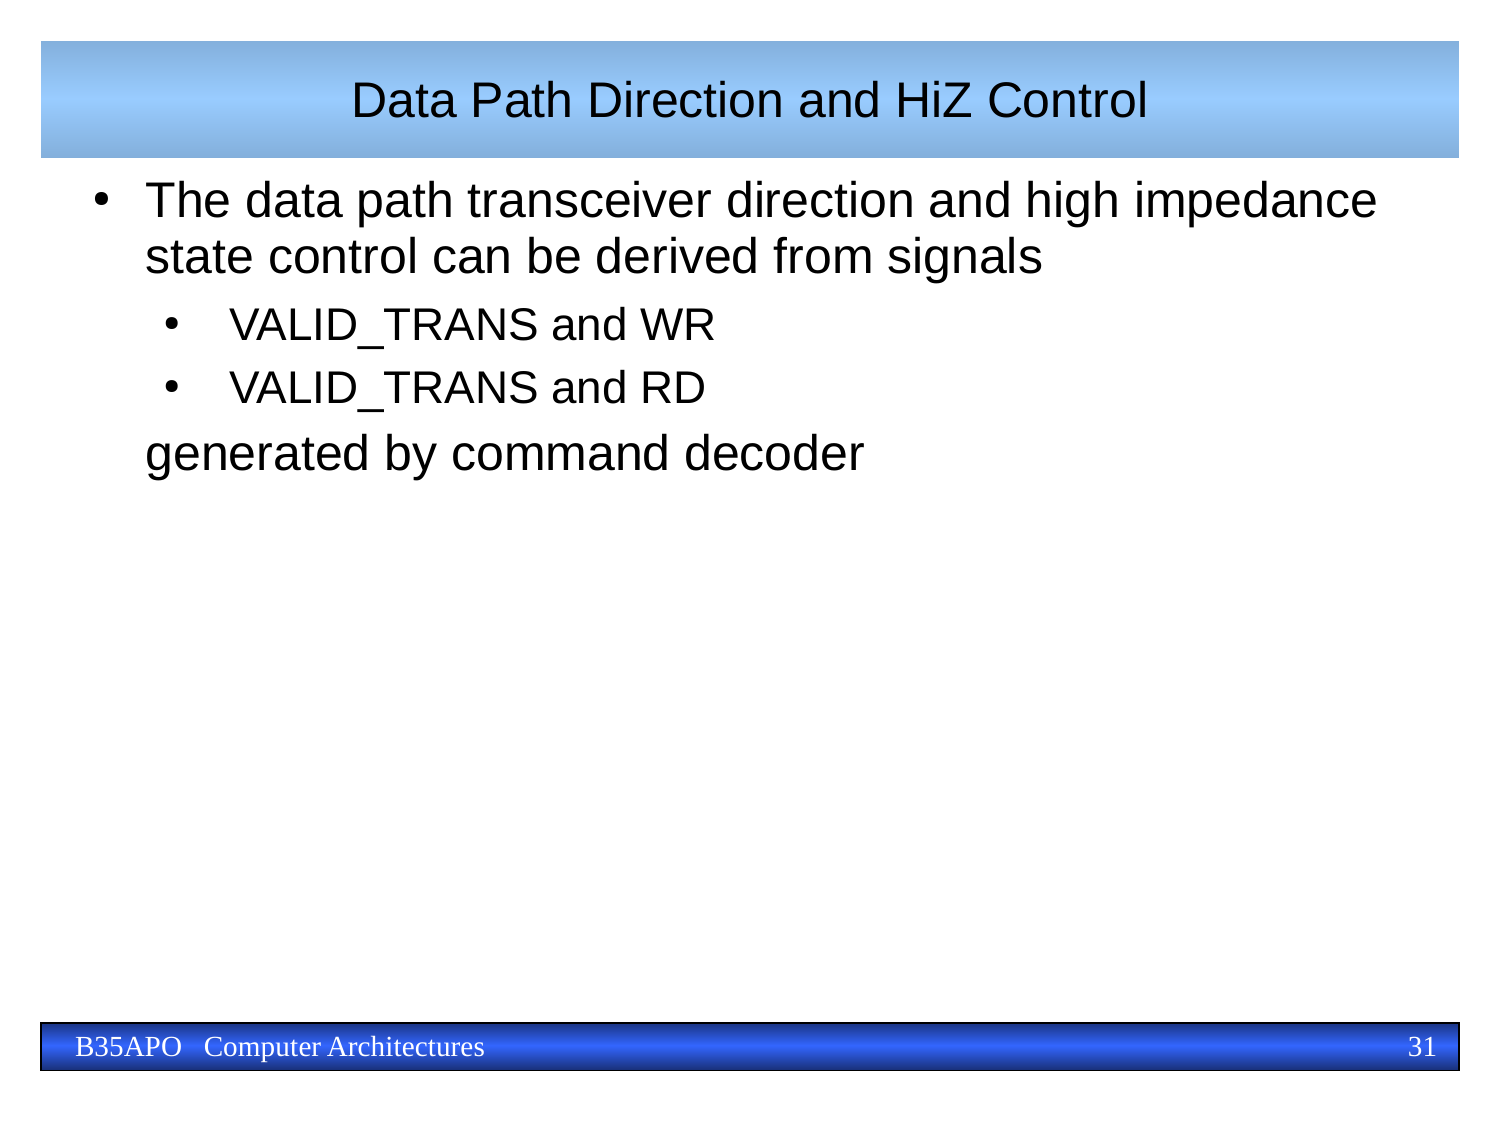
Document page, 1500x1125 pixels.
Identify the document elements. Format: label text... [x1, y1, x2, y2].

list The data path transceiver direction and high impedance state control can be derived from signals VALID_TRANS and WR VALID_TRANS and RD generated by command decoder [75, 172, 1426, 916]
title Data Path Direction and HiZ Control [41, 41, 1459, 158]
